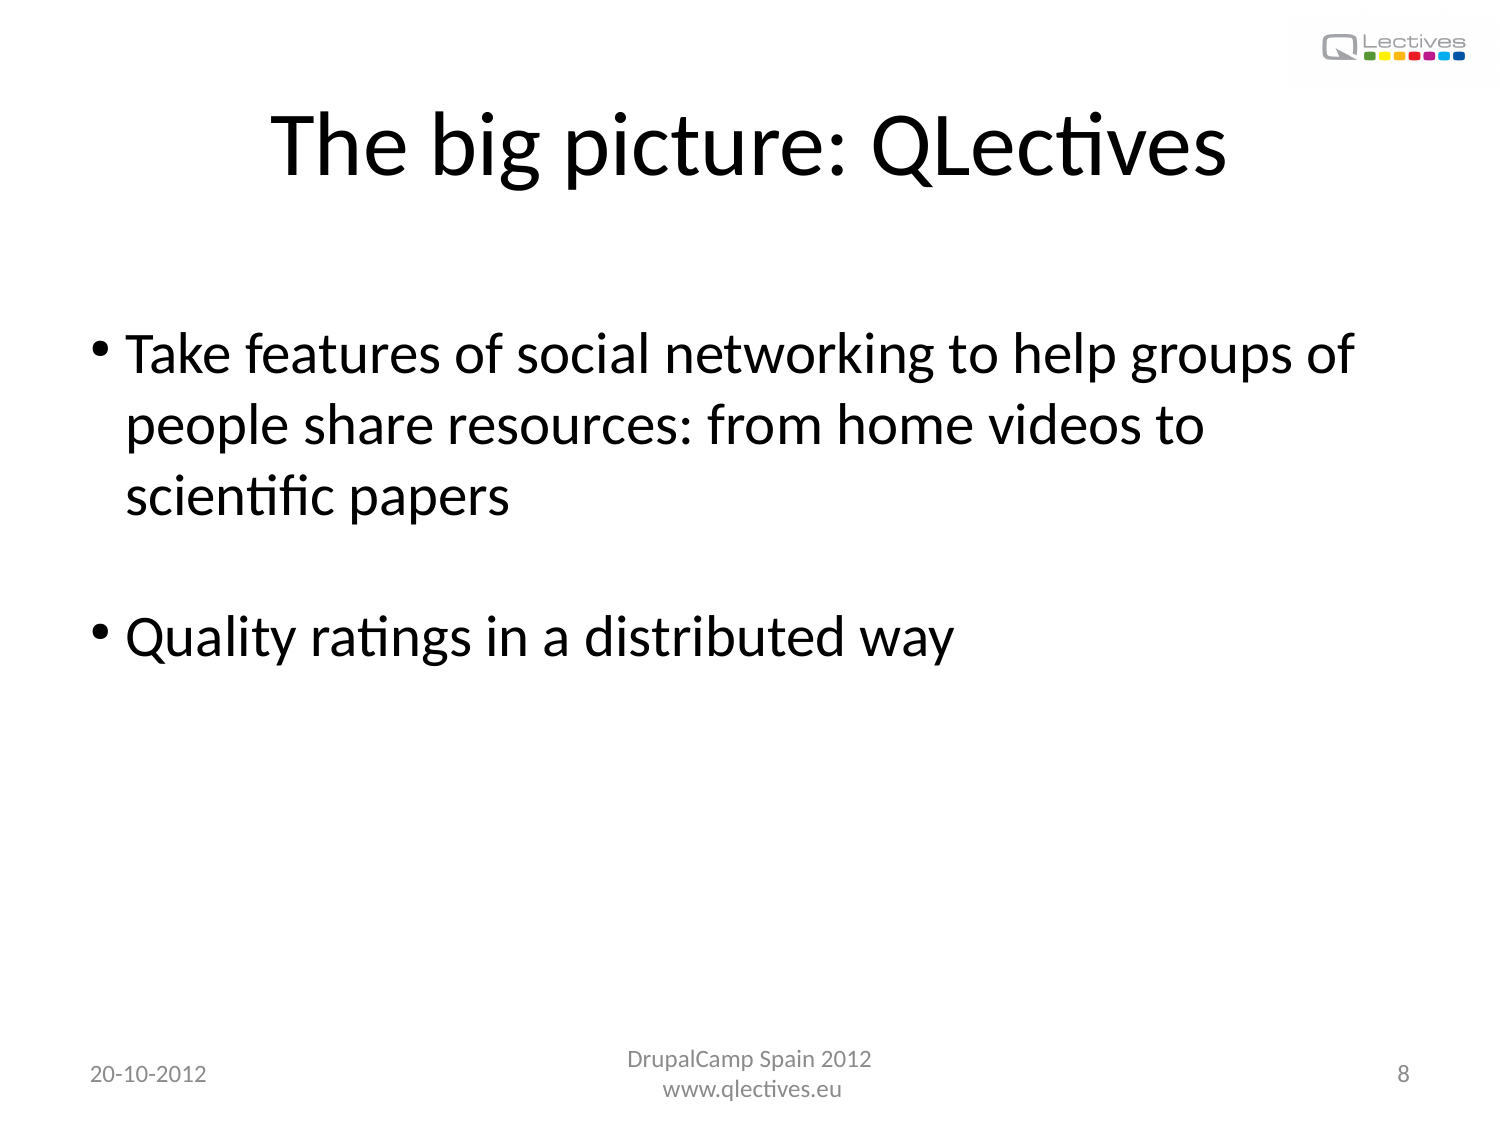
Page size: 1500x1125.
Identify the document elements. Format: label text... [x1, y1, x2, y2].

text_box Take features of social networking to help groups of people share resources: from home videos to scientific papers Quality ratings in a distributed way [75, 262, 1425, 1005]
text_box 20-10-2012 [74, 1042, 425, 1103]
text_box The big picture: QLectives [75, 45, 1425, 233]
text_box <number> [1074, 1042, 1425, 1103]
text_box DrupalCamp Spain 2012 www.qlectives.eu [512, 1042, 988, 1103]
picture [1288, 9, 1500, 90]
